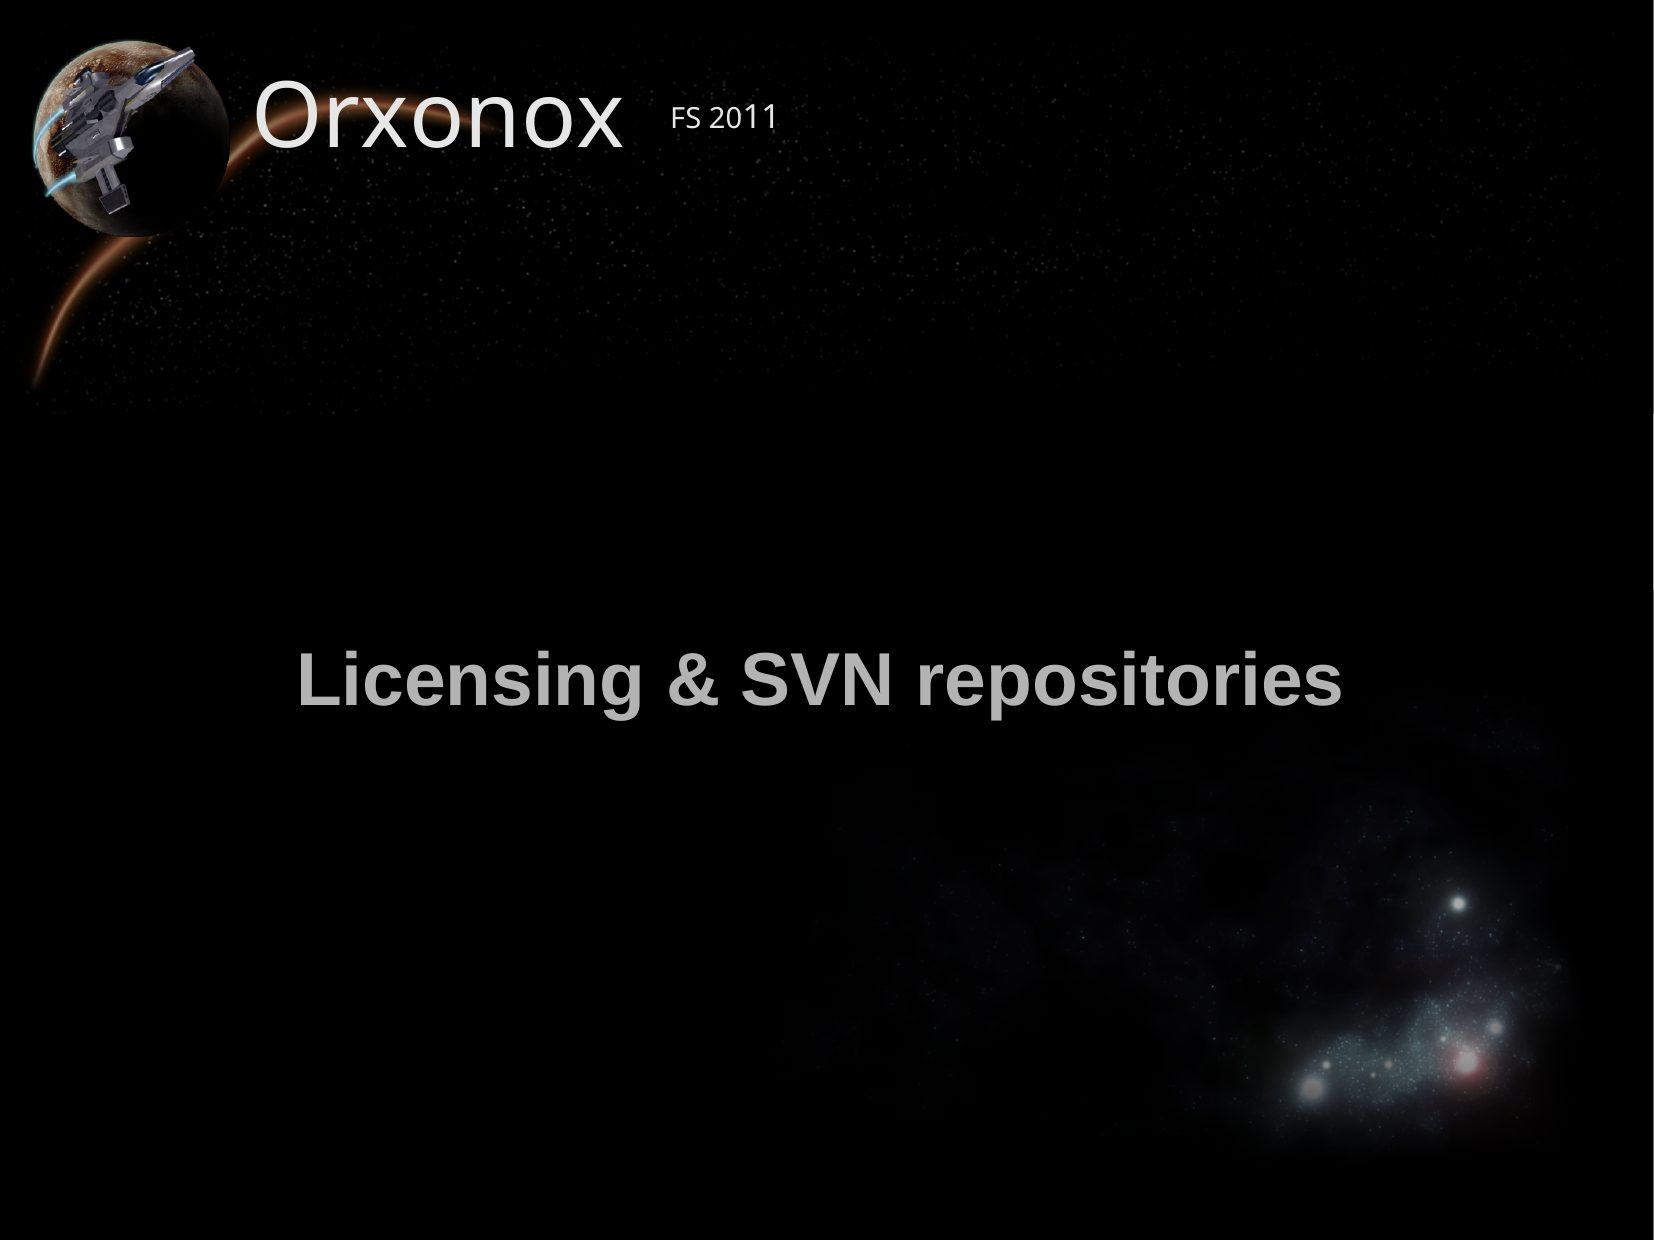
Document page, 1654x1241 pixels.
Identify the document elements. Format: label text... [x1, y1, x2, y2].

picture [0, 0, 1654, 521]
title Licensing & SVN repositories [76, 620, 1565, 739]
picture [644, 590, 1654, 1240]
